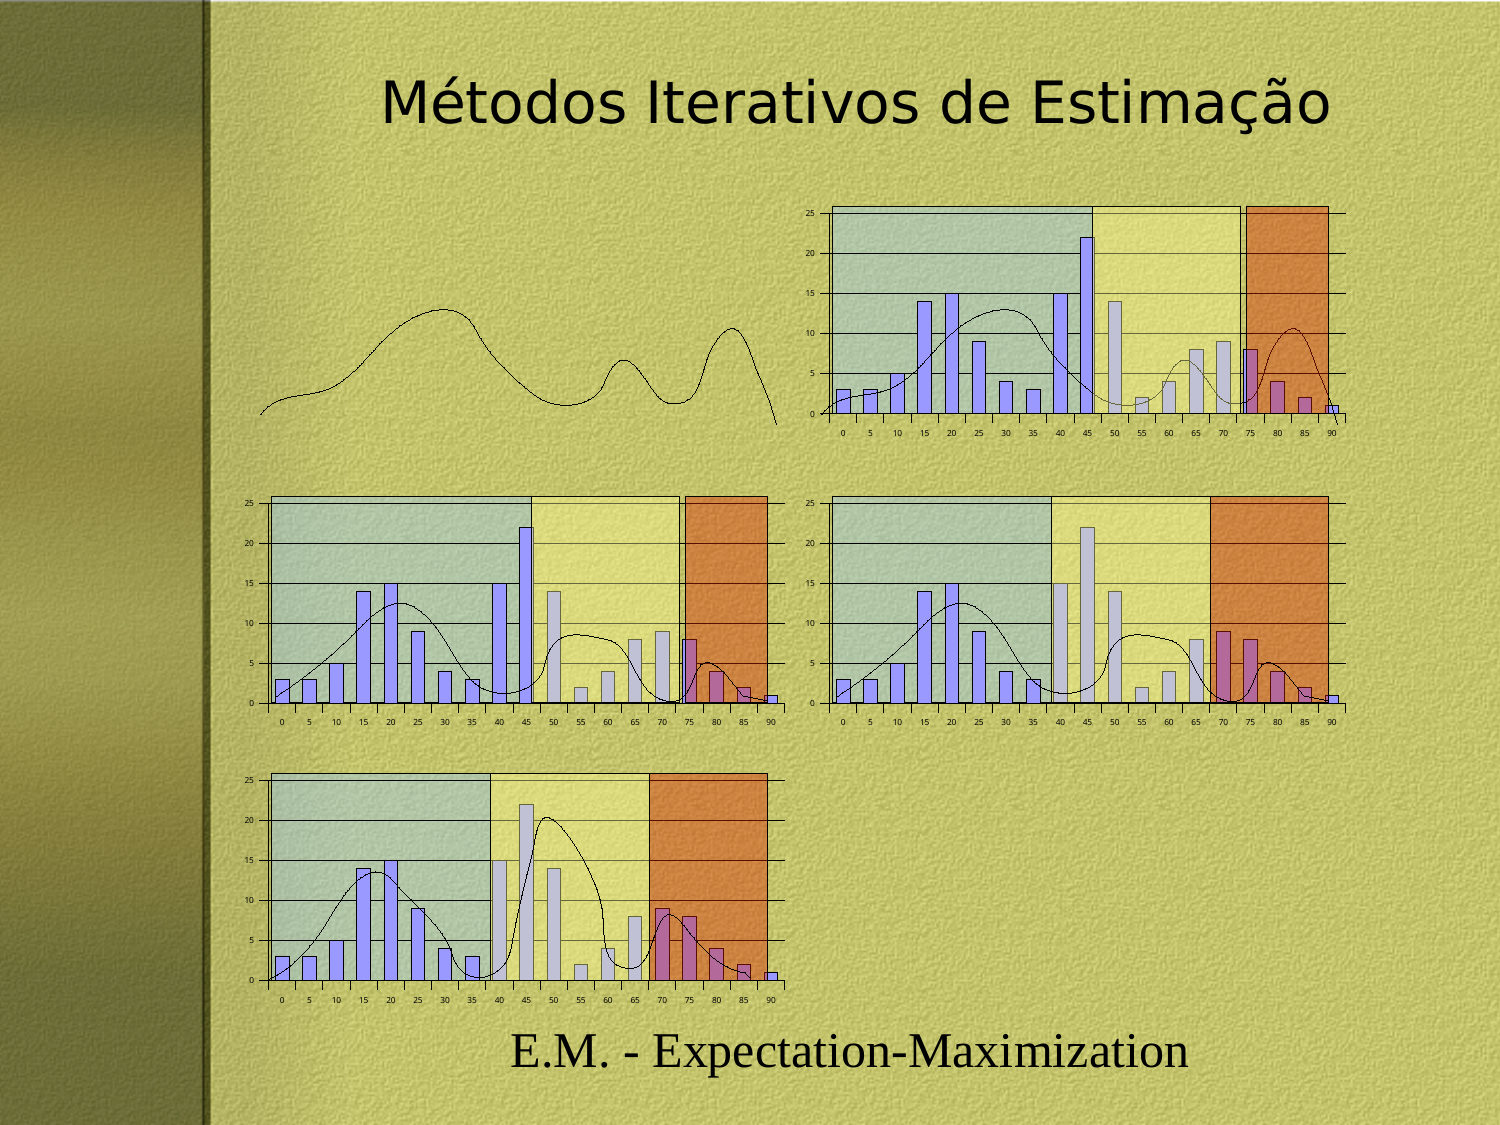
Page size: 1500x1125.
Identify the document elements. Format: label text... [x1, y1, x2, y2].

text_box [1092, 206, 1241, 414]
title Métodos Iterativos de Estimação [206, 9, 1500, 198]
picture [0, 0, 1500, 1125]
chart [791, 200, 1500, 443]
text_box E.M. - Expectation-Maximization [496, 1015, 1205, 1100]
text_box [1051, 496, 1329, 703]
chart [230, 489, 1500, 733]
text_box [531, 496, 680, 703]
text_box [685, 496, 768, 703]
text_box [1246, 206, 1329, 414]
text_box [490, 773, 768, 981]
chart [230, 767, 945, 1010]
